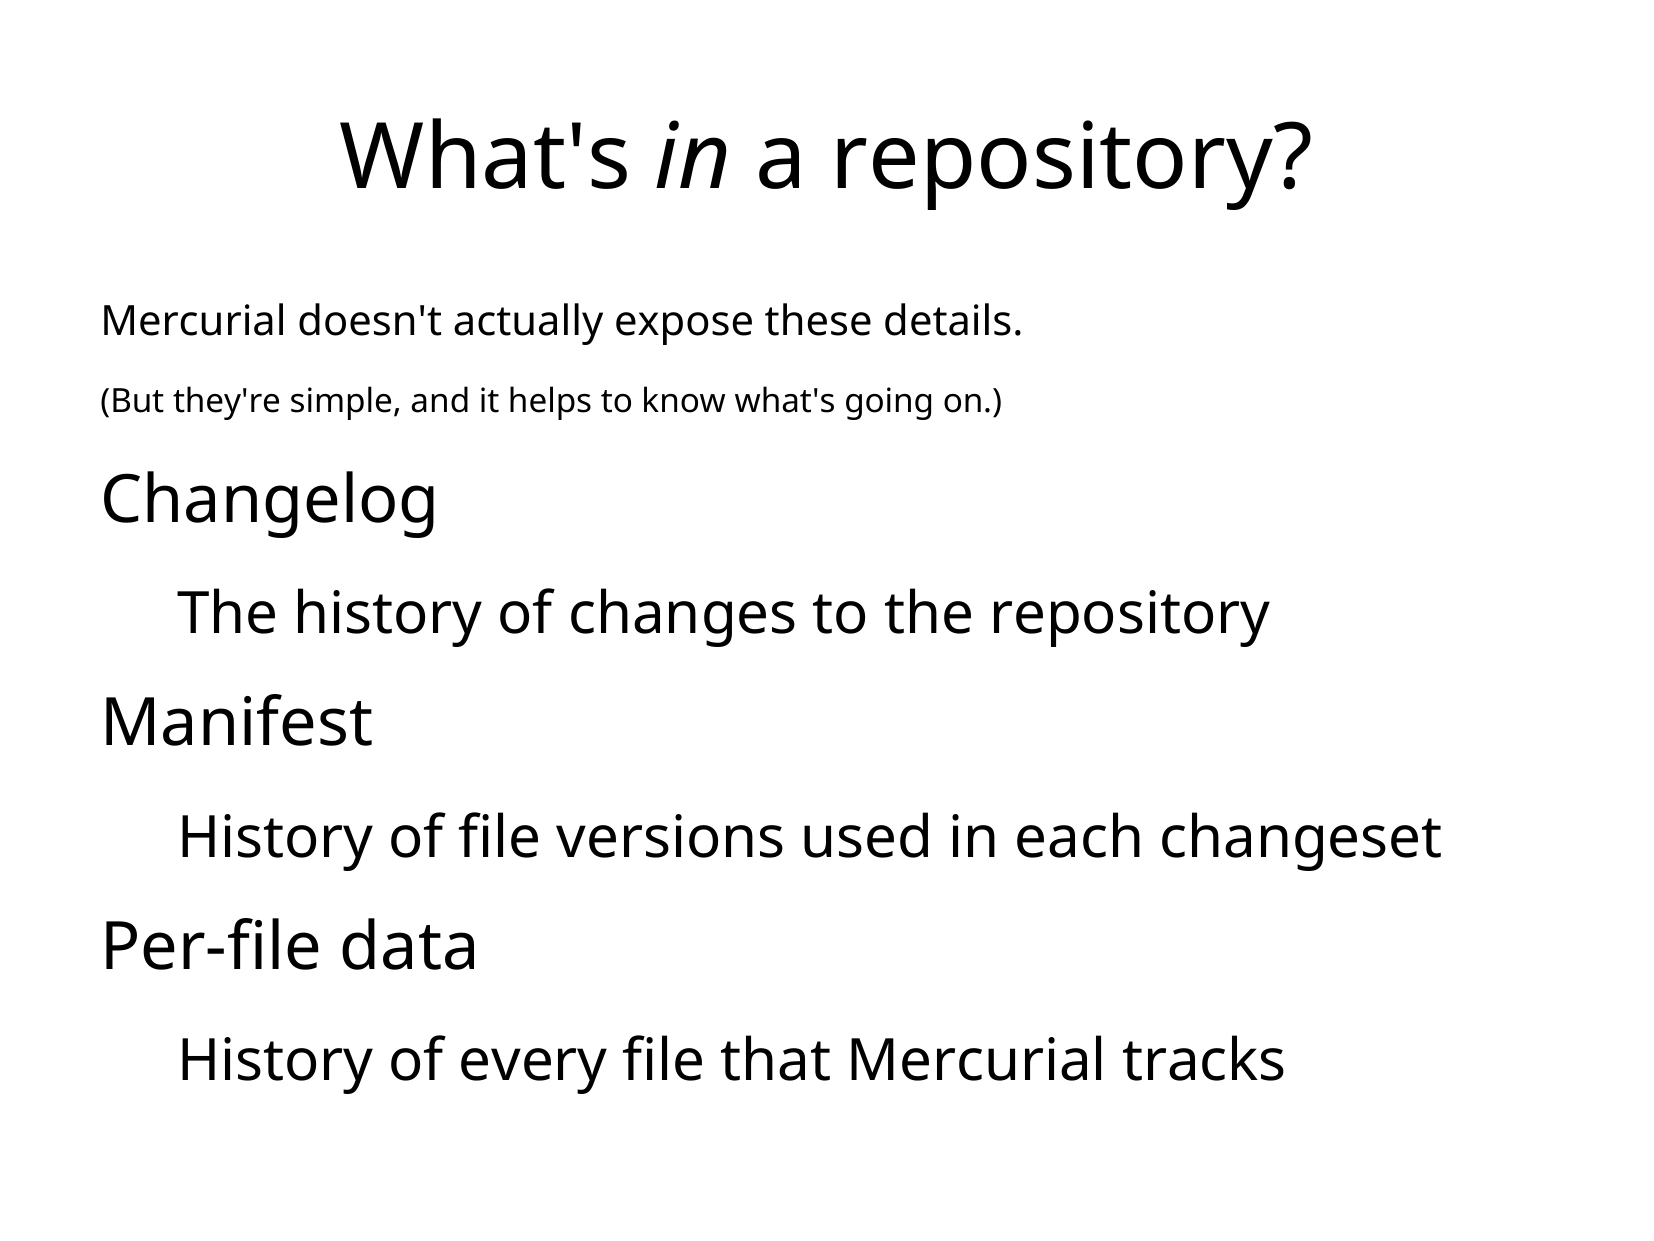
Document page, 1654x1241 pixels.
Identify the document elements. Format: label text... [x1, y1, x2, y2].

list Mercurial doesn't actually expose these details. (But they're simple, and it helps to know what's going on.) Changelog The history of changes to the repository Manifest History of file versions used in each changeset Per-file data History of every file that Mercurial tracks [82, 290, 1571, 1109]
title What's in a repository? [82, 49, 1571, 257]
